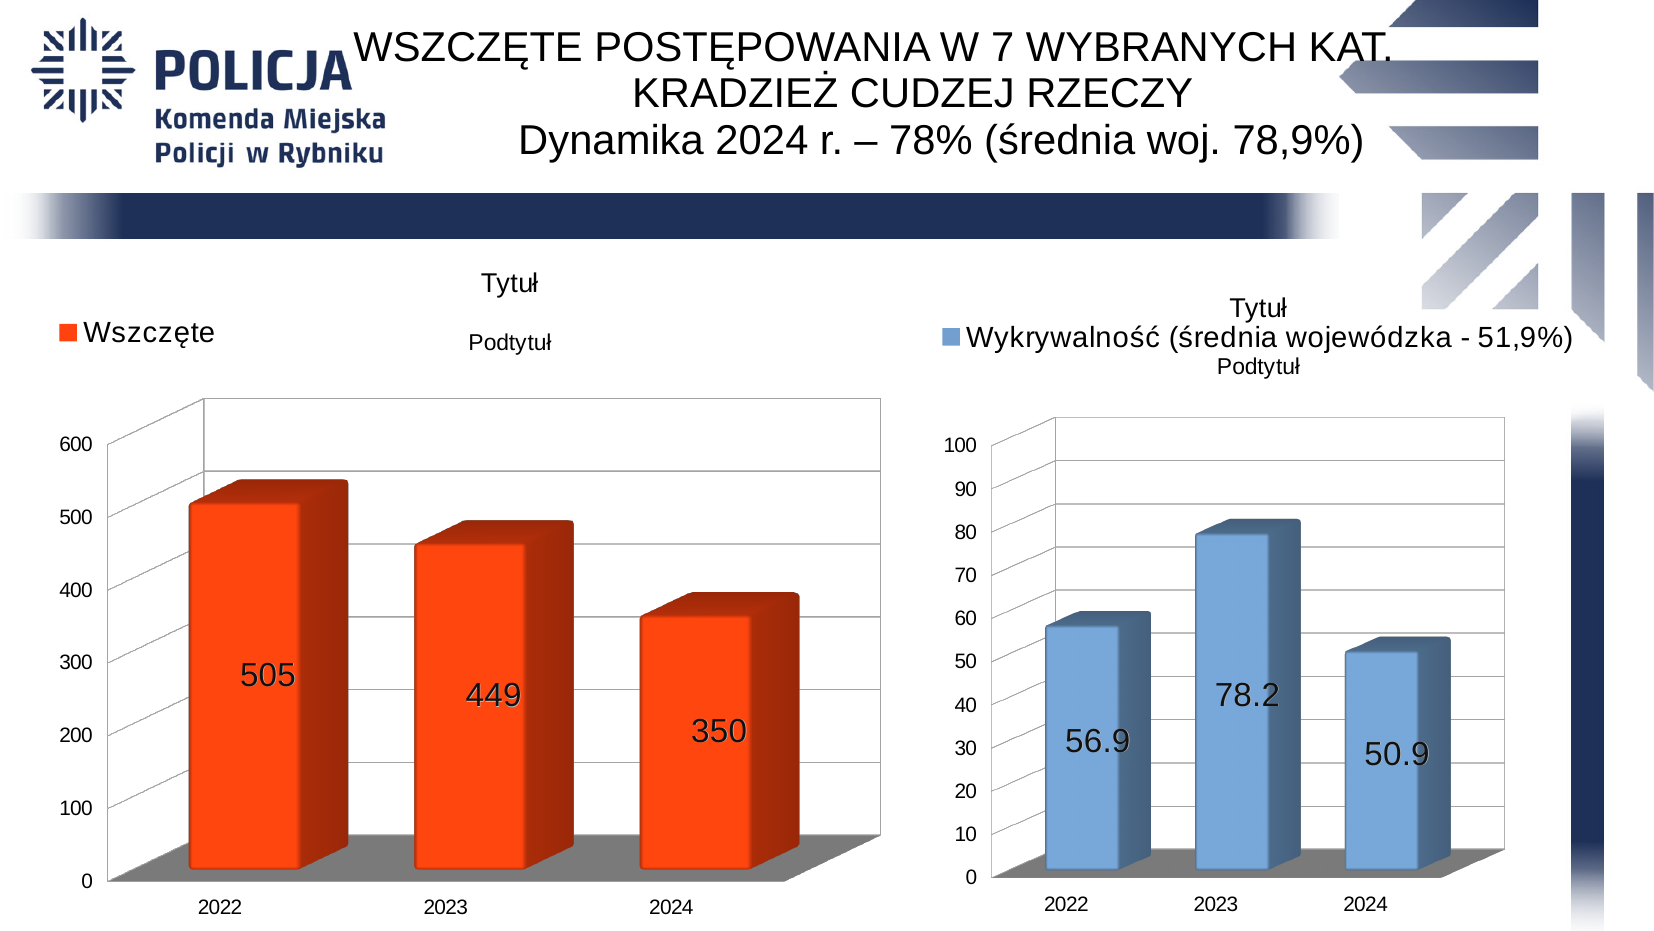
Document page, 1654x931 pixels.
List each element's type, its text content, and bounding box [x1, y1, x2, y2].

chart [0, 238, 1591, 931]
title WSZCZĘTE POSTĘPOWANIA W 7 WYBRANYCH KAT. KRADZIEŻ CUDZEJ RZECZY Dynamika 2024 r. – 78% (średnia woj. 78,9%) [82, 23, 1571, 210]
picture [0, 0, 1654, 931]
